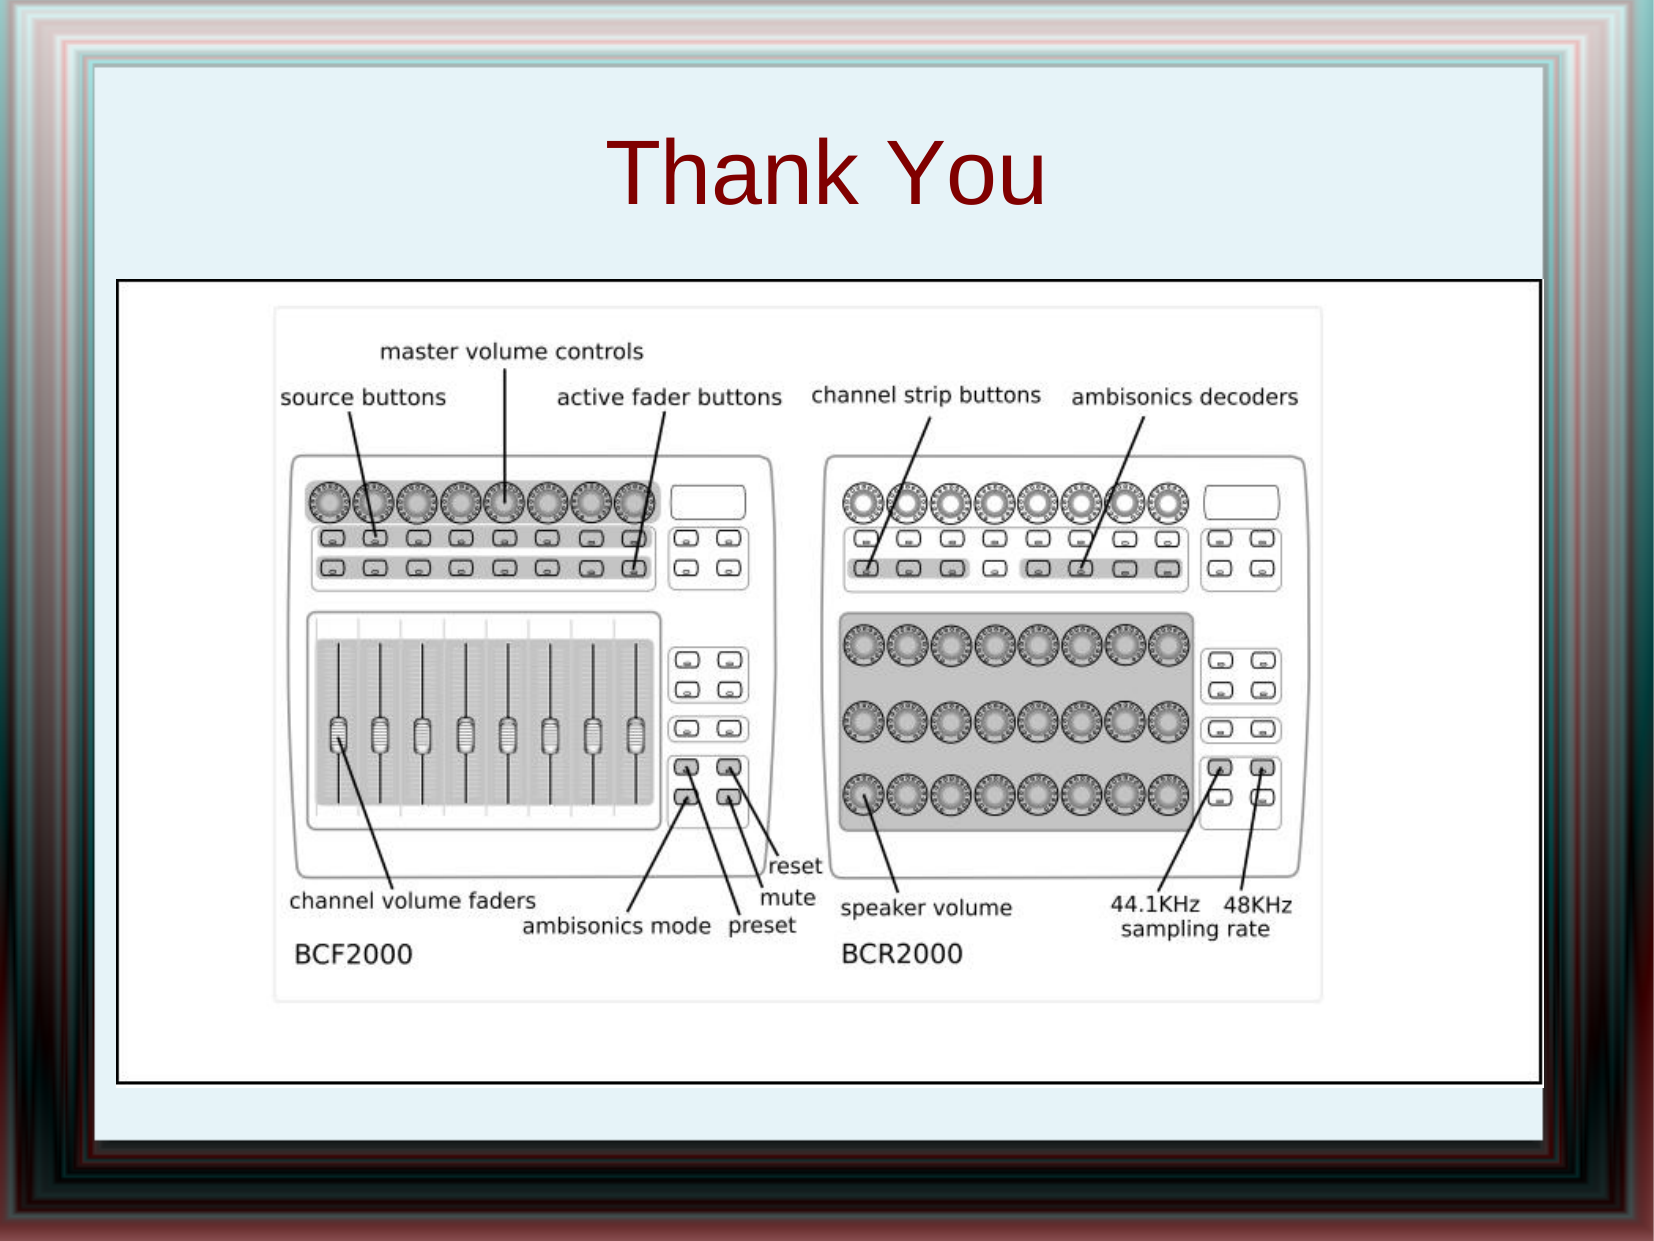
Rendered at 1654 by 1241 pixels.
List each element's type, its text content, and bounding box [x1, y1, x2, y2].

picture [0, 0, 1654, 1241]
title Thank You [118, 95, 1536, 250]
